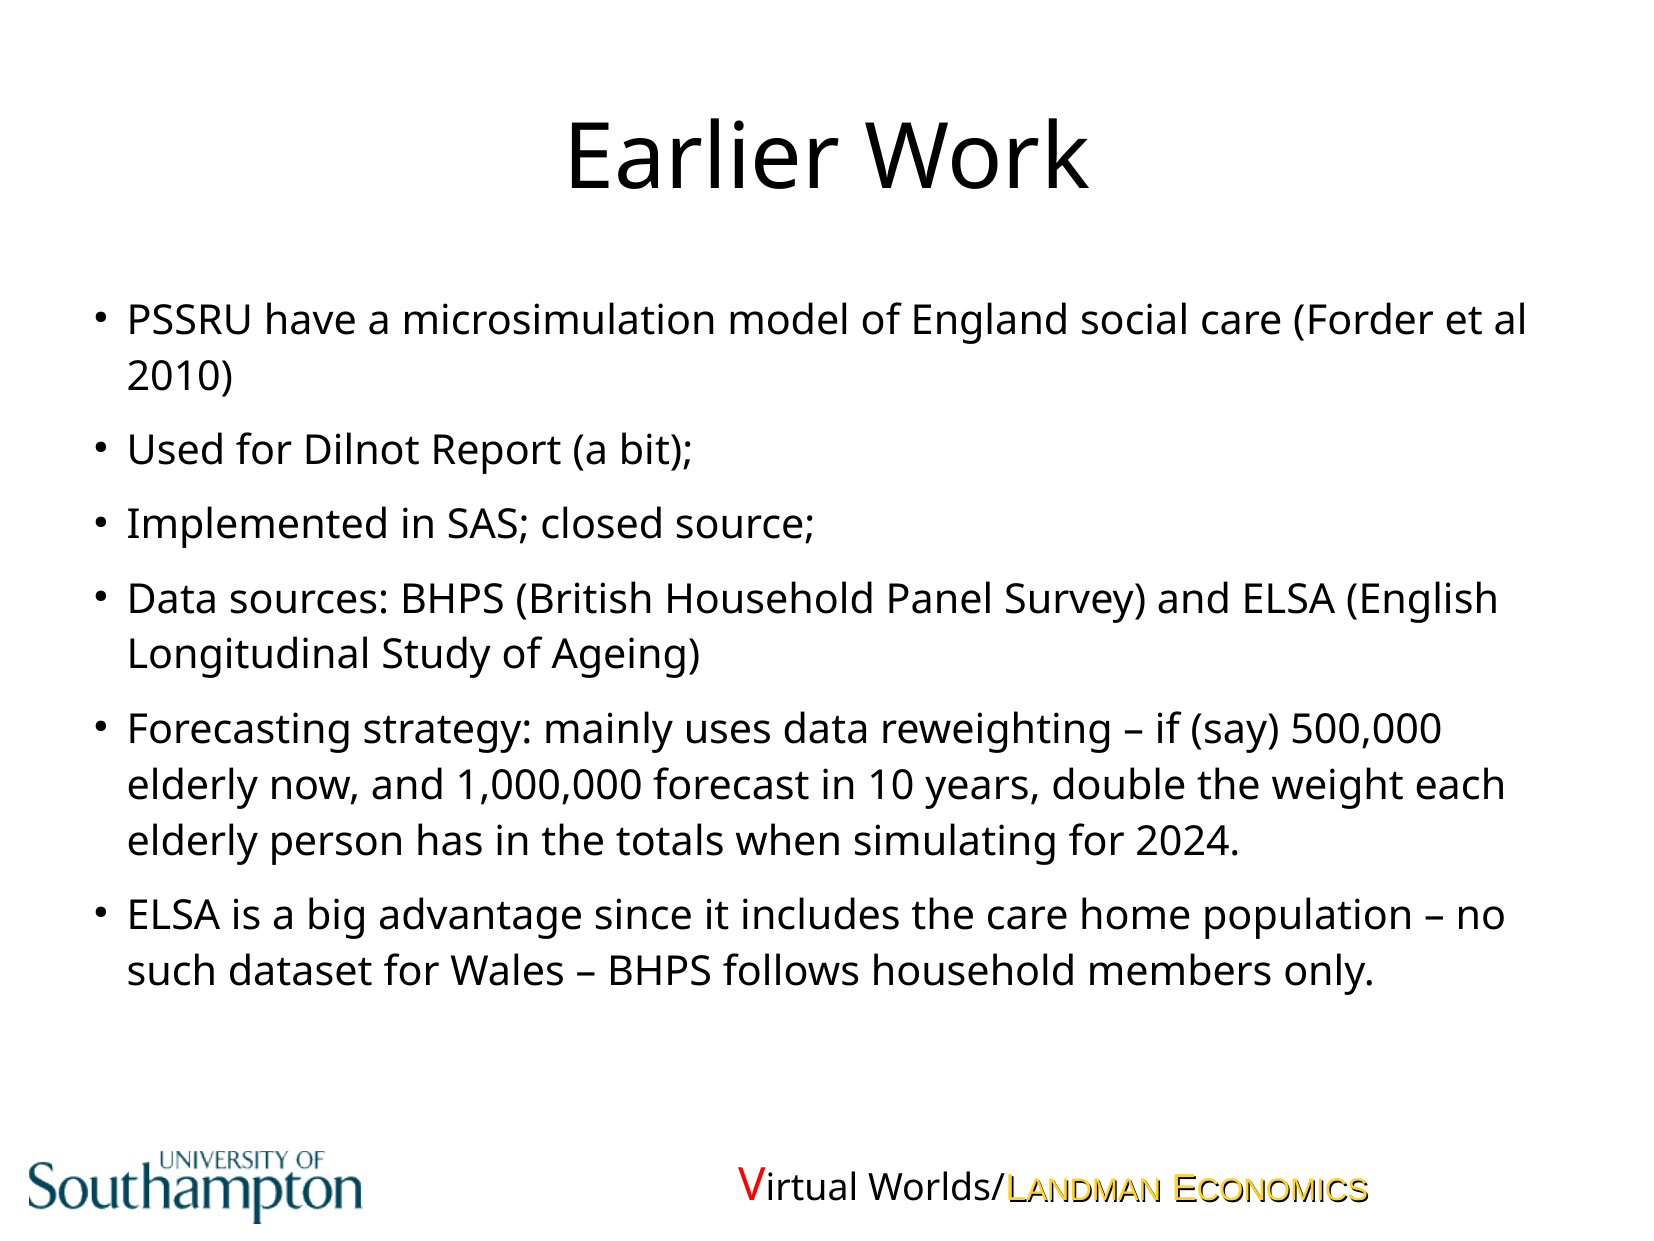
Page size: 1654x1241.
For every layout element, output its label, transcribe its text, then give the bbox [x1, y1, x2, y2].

title Earlier Work [82, 49, 1571, 257]
picture [29, 1151, 363, 1224]
list PSSRU have a microsimulation model of England social care (Forder et al 2010) Used for Dilnot Report (a bit); Implemented in SAS; closed source; Data sources: BHPS (British Household Panel Survey) and ELSA (English Longitudinal Study of Ageing) Forecasting strategy: mainly uses data reweighting – if (say) 500,000 elderly now, and 1,000,000 forecast in 10 years, double the weight each elderly person has in the totals when simulating for 2024. ELSA is a big advantage since it includes the care home population – no such dataset for Wales – BHPS follows household members only. [82, 290, 1571, 1010]
